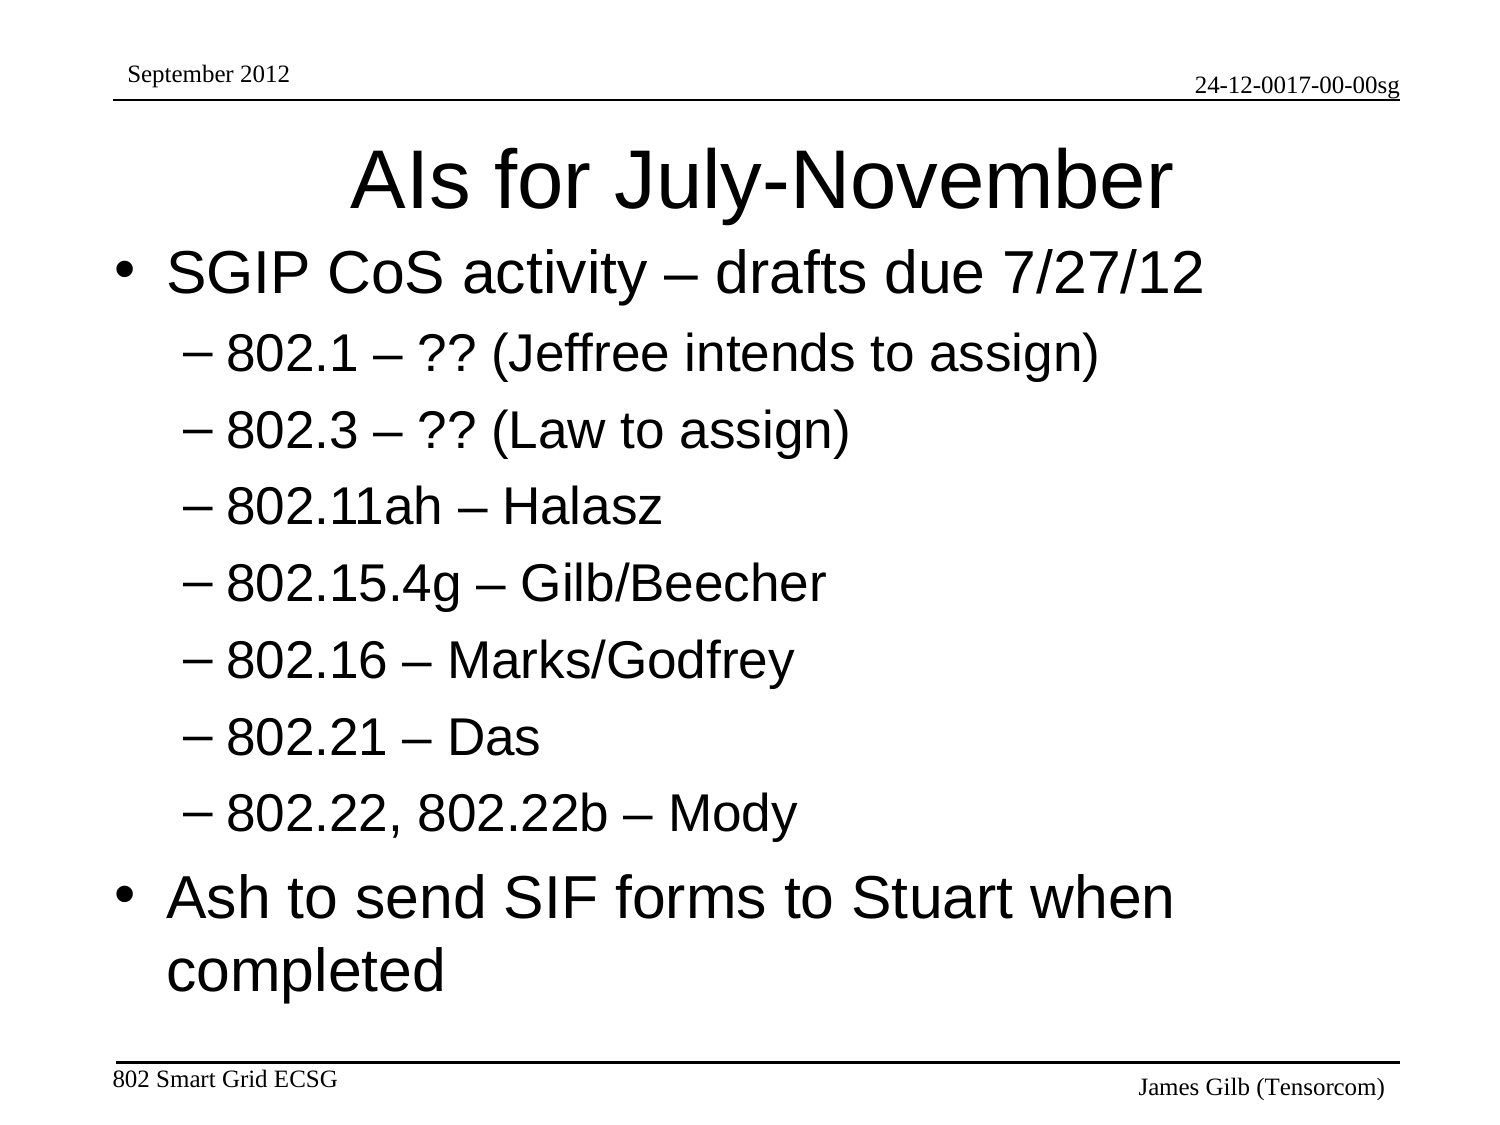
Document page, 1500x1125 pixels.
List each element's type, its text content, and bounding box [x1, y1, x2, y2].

title AIs for July-November [125, 112, 1401, 238]
list SGIP CoS activity – drafts due 7/27/12 802.1 – ?? (Jeffree intends to assign) 802.3 – ?? (Law to assign) 802.11ah – Halasz 802.15.4g – Gilb/Beecher 802.16 – Marks/Godfrey 802.21 – Das 802.22, 802.22b – Mody Ash to send SIF forms to Stuart when completed [99, 224, 1375, 1013]
